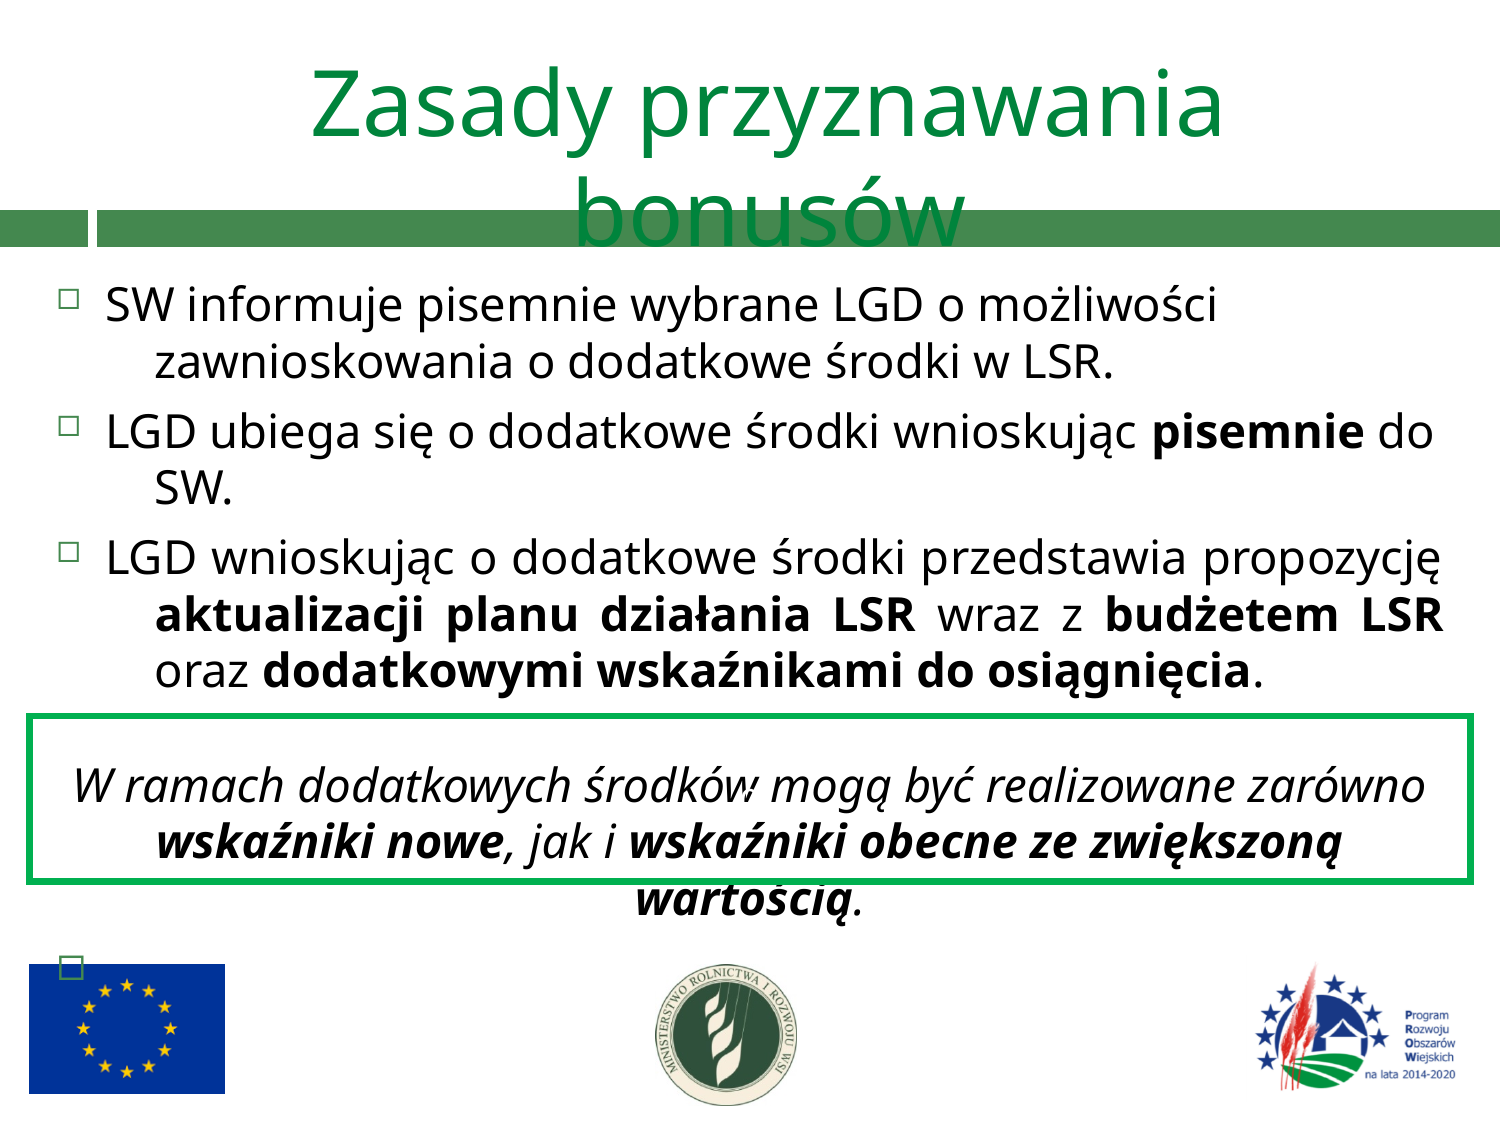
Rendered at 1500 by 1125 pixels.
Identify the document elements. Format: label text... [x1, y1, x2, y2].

list SW informuje pisemnie wybrane LGD o możliwości zawnioskowania o dodatkowe środki w LSR. LGD ubiega się o dodatkowe środki wnioskując pisemnie do SW. LGD wnioskując o dodatkowe środki przedstawia propozycję aktualizacji planu działania LSR wraz z budżetem LSR oraz dodatkowymi wskaźnikami do osiągnięcia. W ramach dodatkowych środków mogą być realizowane zarówno wskaźniki nowe, jak i wskaźniki obecne ze zwiększoną wartością. [41, 881, 1459, 956]
text_box 0 [29, 716, 1471, 881]
list SW informuje pisemnie wybrane LGD o możliwości zawnioskowania o dodatkowe środki w LSR. LGD ubiega się o dodatkowe środki wnioskując pisemnie do SW. LGD wnioskując o dodatkowe środki przedstawia propozycję aktualizacji planu działania LSR wraz z budżetem LSR oraz dodatkowymi wskaźnikami do osiągnięcia. W ramach dodatkowych środków mogą być realizowane zarówno wskaźniki nowe, jak i wskaźniki obecne ze zwiększoną wartością. [41, 267, 1459, 716]
title Zasady przyznawania bonusów [100, 37, 1438, 201]
